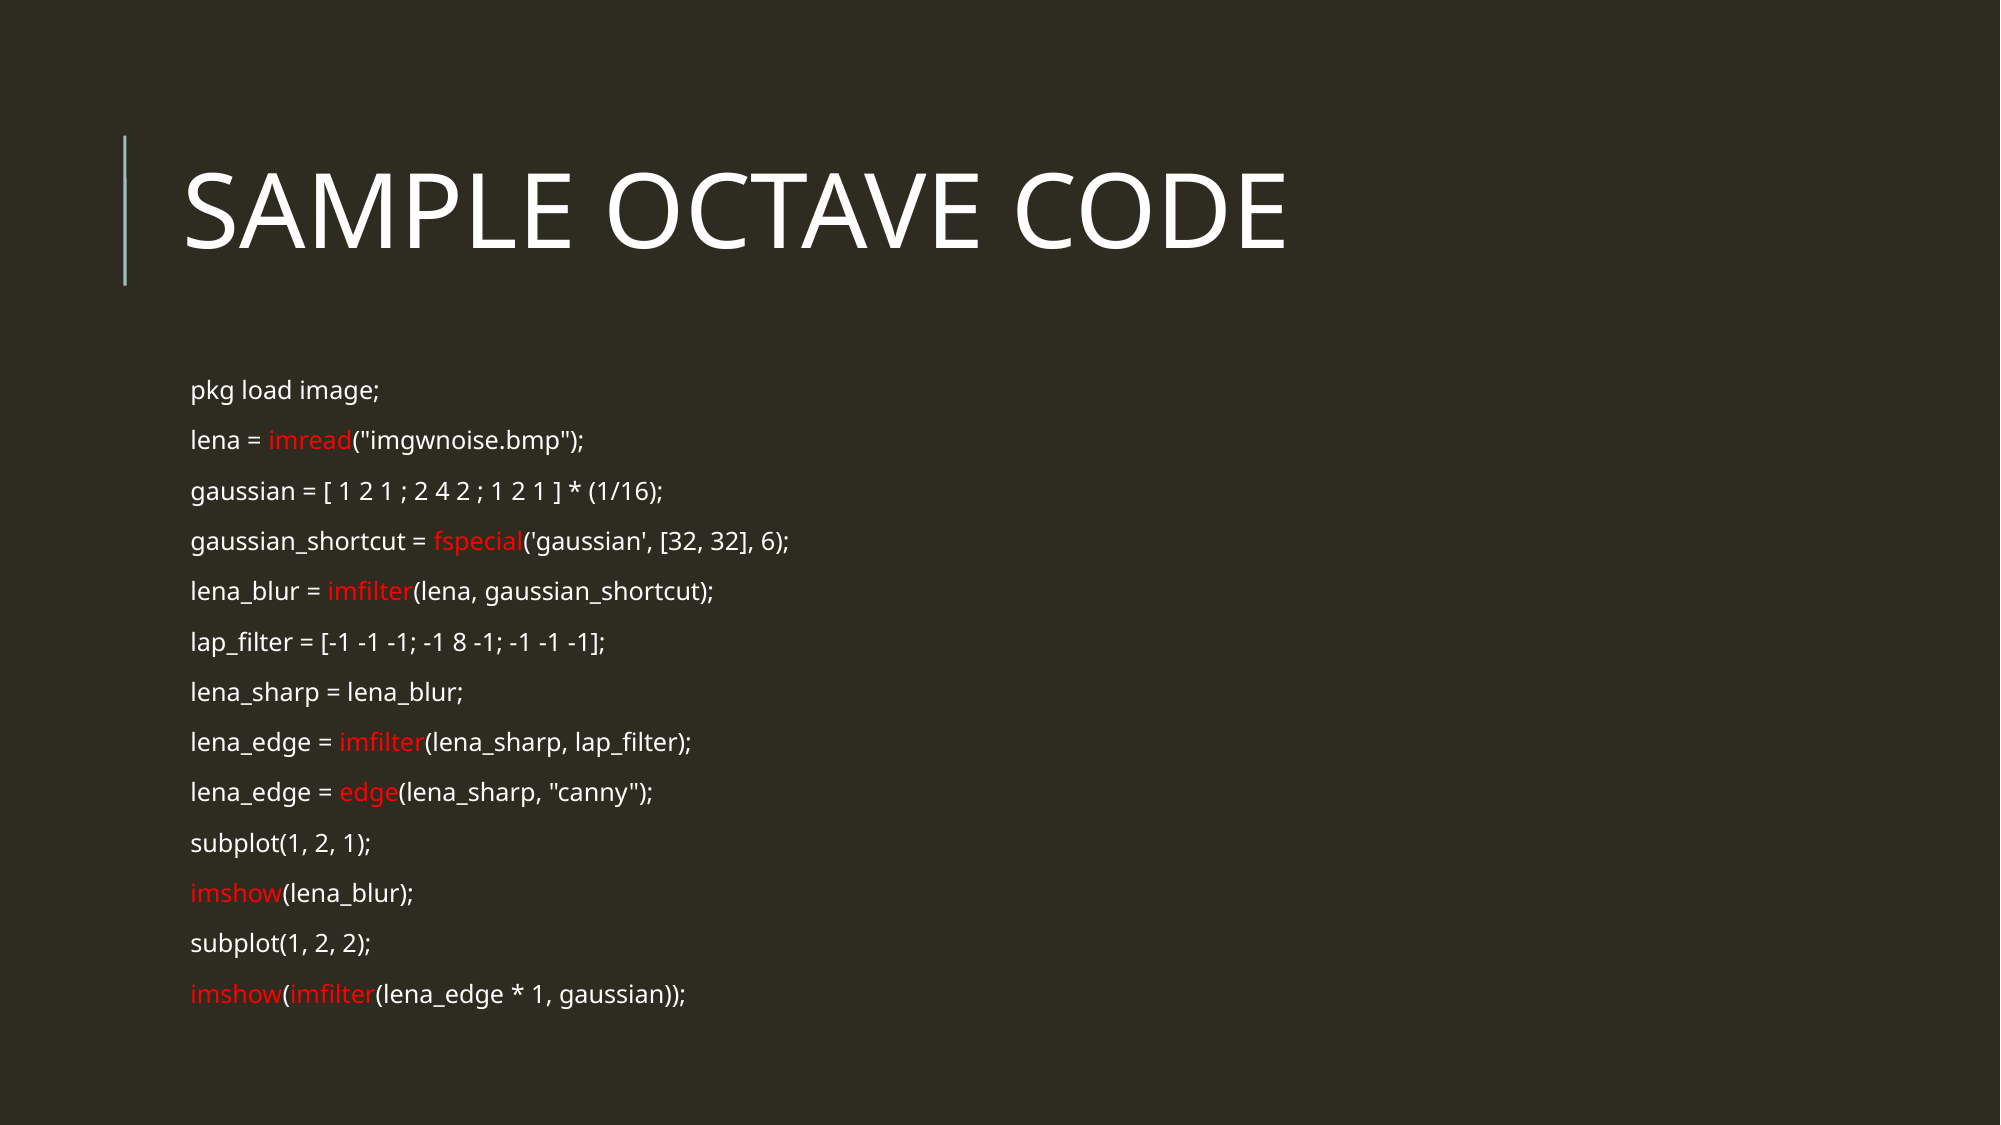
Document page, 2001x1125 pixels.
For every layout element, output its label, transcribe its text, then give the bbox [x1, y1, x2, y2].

list pkg load image; lena = imread("imgwnoise.bmp"); gaussian = [ 1 2 1 ; 2 4 2 ; 1 2 1 ] * (1/16); gaussian_shortcut = fspecial('gaussian', [32, 32], 6); lena_blur = imfilter(lena, gaussian_shortcut); lap_filter = [-1 -1 -1; -1 8 -1; -1 -1 -1]; lena_sharp = lena_blur; lena_edge = imfilter(lena_sharp, lap_filter); lena_edge = edge(lena_sharp, "canny"); subplot(1, 2, 1); imshow(lena_blur); subplot(1, 2, 2); imshow(imfilter(lena_edge * 1, gaussian)); [168, 375, 1763, 1035]
title SAMPLE OCTAVE CODE [168, 96, 1763, 342]
